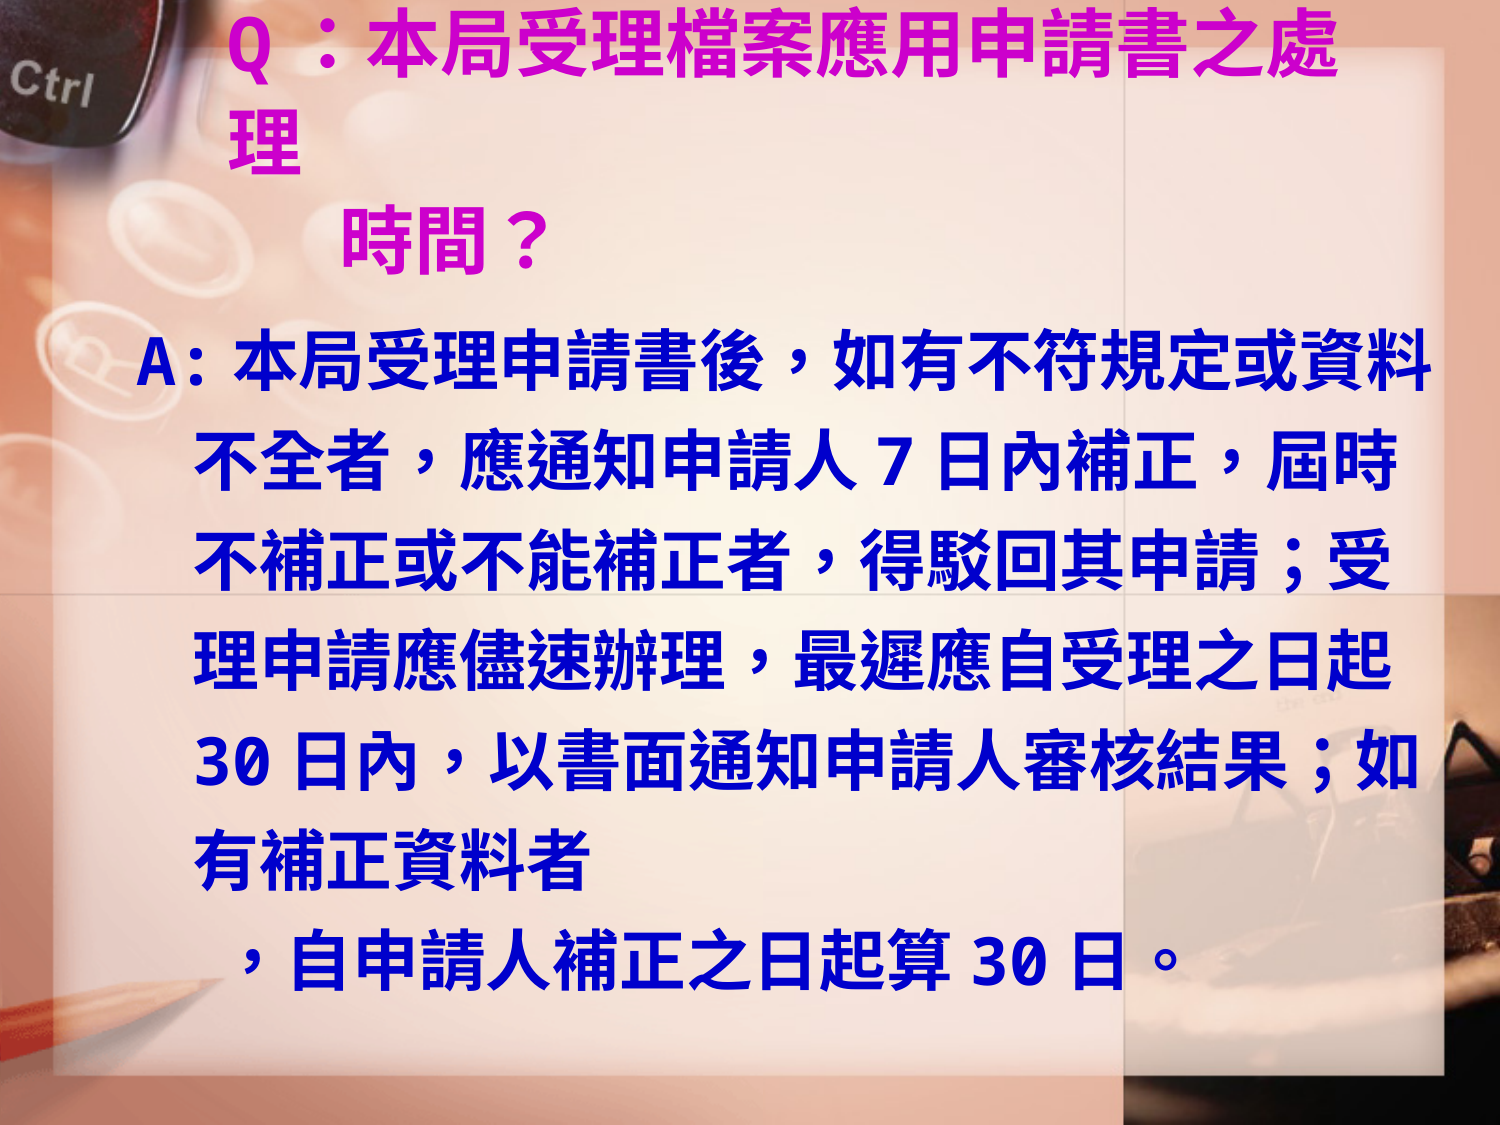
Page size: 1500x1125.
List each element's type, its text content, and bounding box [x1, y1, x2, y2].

title Q：本局受理檔案應用申請書之處理 時間？ [212, 77, 1430, 290]
list A:本局受理申請書後，如有不符規定或資料不全者，應通知申請人7日內補正，屆時不補正或不能補正者，得駁回其申請；受理申請應儘速辦理，最遲應自受理之日起30日內，以書面通知申請人審核結果；如有補正資料者 ，自申請人補正之日起算30日。 [64, 290, 1467, 1059]
